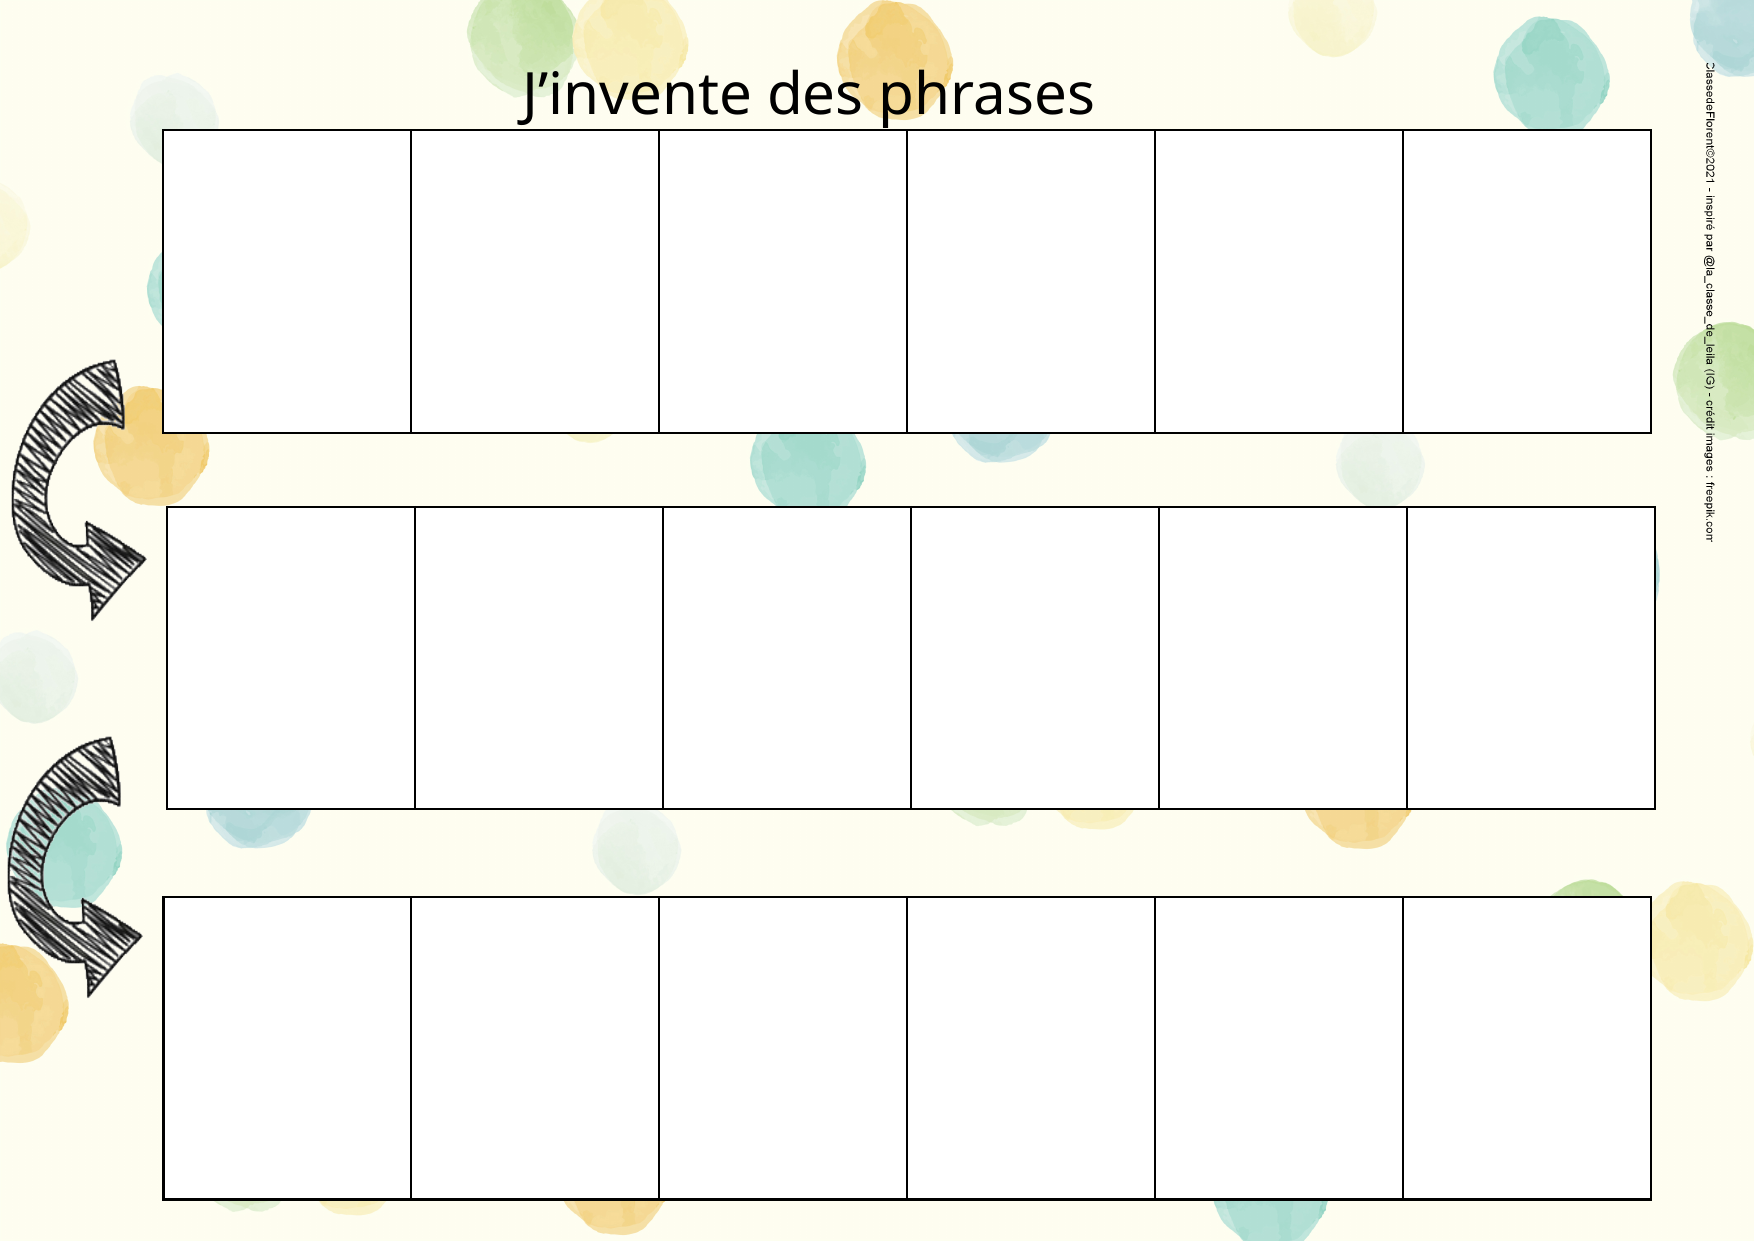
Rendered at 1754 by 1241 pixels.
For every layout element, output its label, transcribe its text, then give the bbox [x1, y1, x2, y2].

table_header [164, 131, 410, 432]
table_header [1408, 508, 1654, 808]
table_header [1156, 898, 1402, 1198]
table_header [664, 508, 910, 808]
table_header [908, 131, 1154, 432]
table_header [416, 508, 662, 808]
table_header [1160, 508, 1406, 808]
table_header [912, 508, 1158, 808]
table_header [1404, 131, 1650, 432]
picture [0, 0, 1754, 1241]
text_box J’invente des phrases [507, 45, 1165, 119]
table_header [412, 898, 658, 1198]
table_header [908, 898, 1154, 1198]
table_header [165, 898, 410, 1198]
table_header [660, 898, 906, 1198]
table_header [1156, 131, 1402, 432]
table_header [168, 508, 414, 808]
table_header [412, 131, 658, 432]
table_header [660, 131, 906, 432]
table_header [1404, 898, 1650, 1198]
